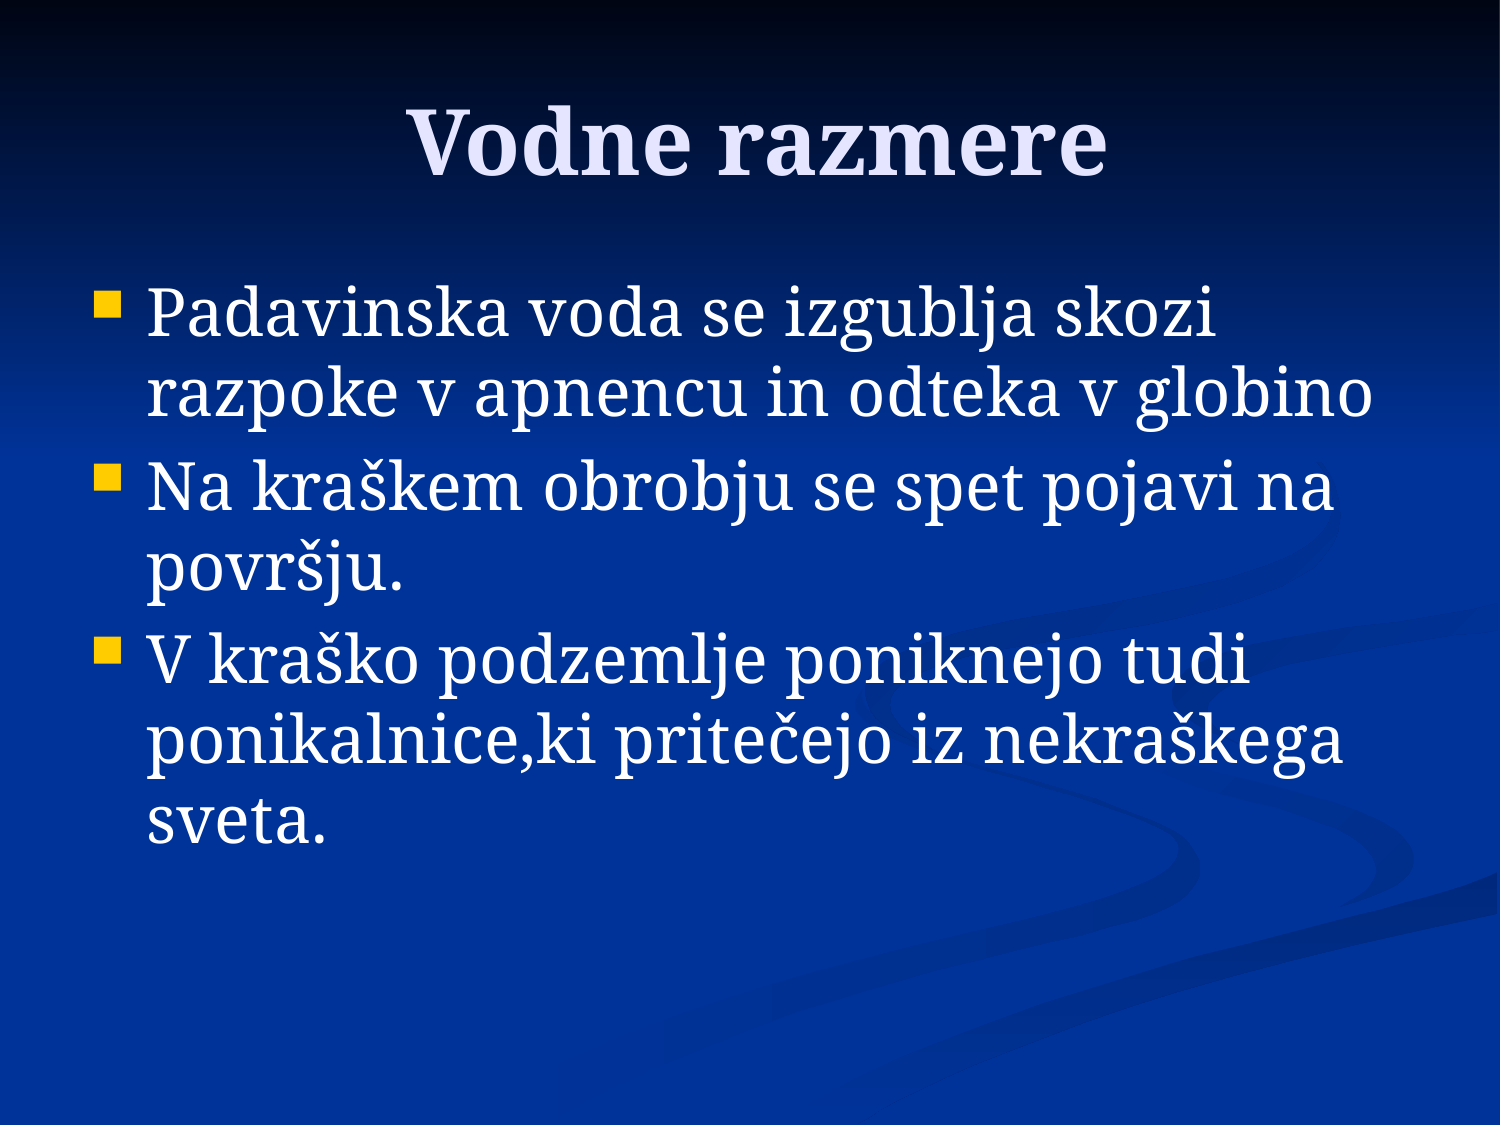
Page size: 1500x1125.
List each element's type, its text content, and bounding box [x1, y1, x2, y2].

title Vodne razmere [75, 45, 1425, 233]
list Padavinska voda se izgublja skozi razpoke v apnencu in odteka v globino Na kraškem obrobju se spet pojavi na površju. V kraško podzemlje poniknejo tudi ponikalnice,ki pritečejo iz nekraškega sveta. [75, 262, 1425, 1005]
